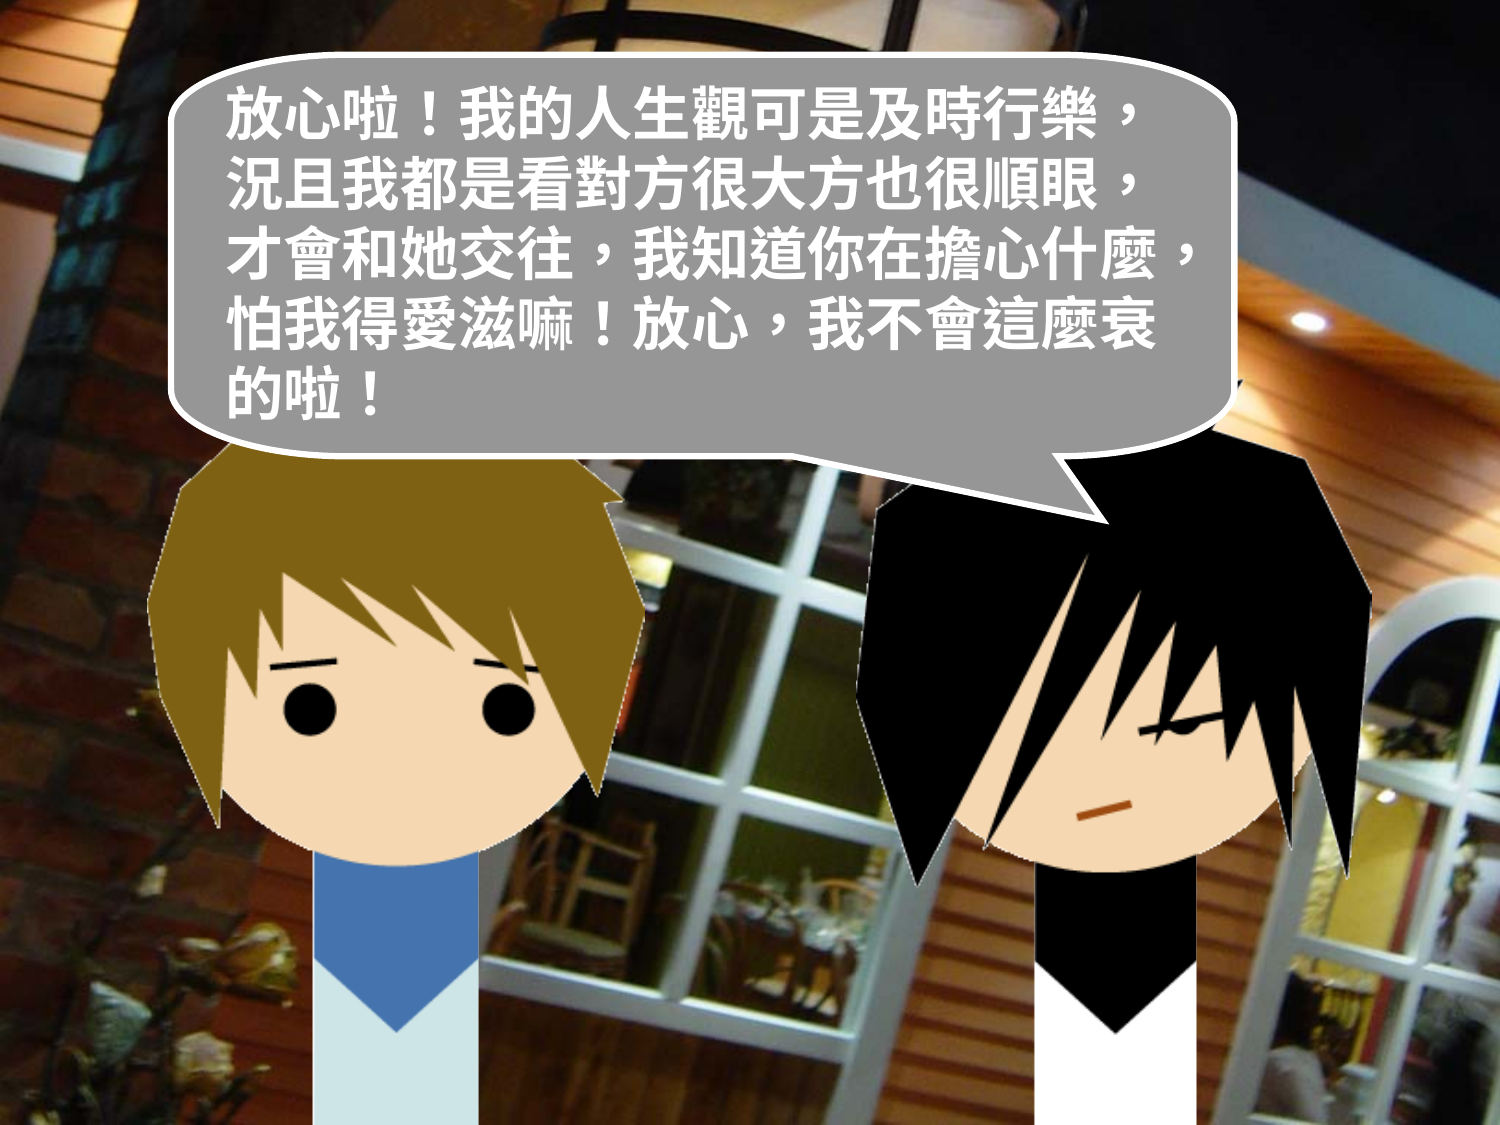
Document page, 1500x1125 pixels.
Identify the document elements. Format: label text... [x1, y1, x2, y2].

text_box 放心啦！我的人生觀可是及時行樂，況且我都是看對方很大方也很順眼，才會和她交往，我知道你在擔心什麼，怕我得愛滋嘛！放心，我不會這麼衰的啦！ [171, 54, 1235, 520]
picture [0, 0, 1500, 1125]
